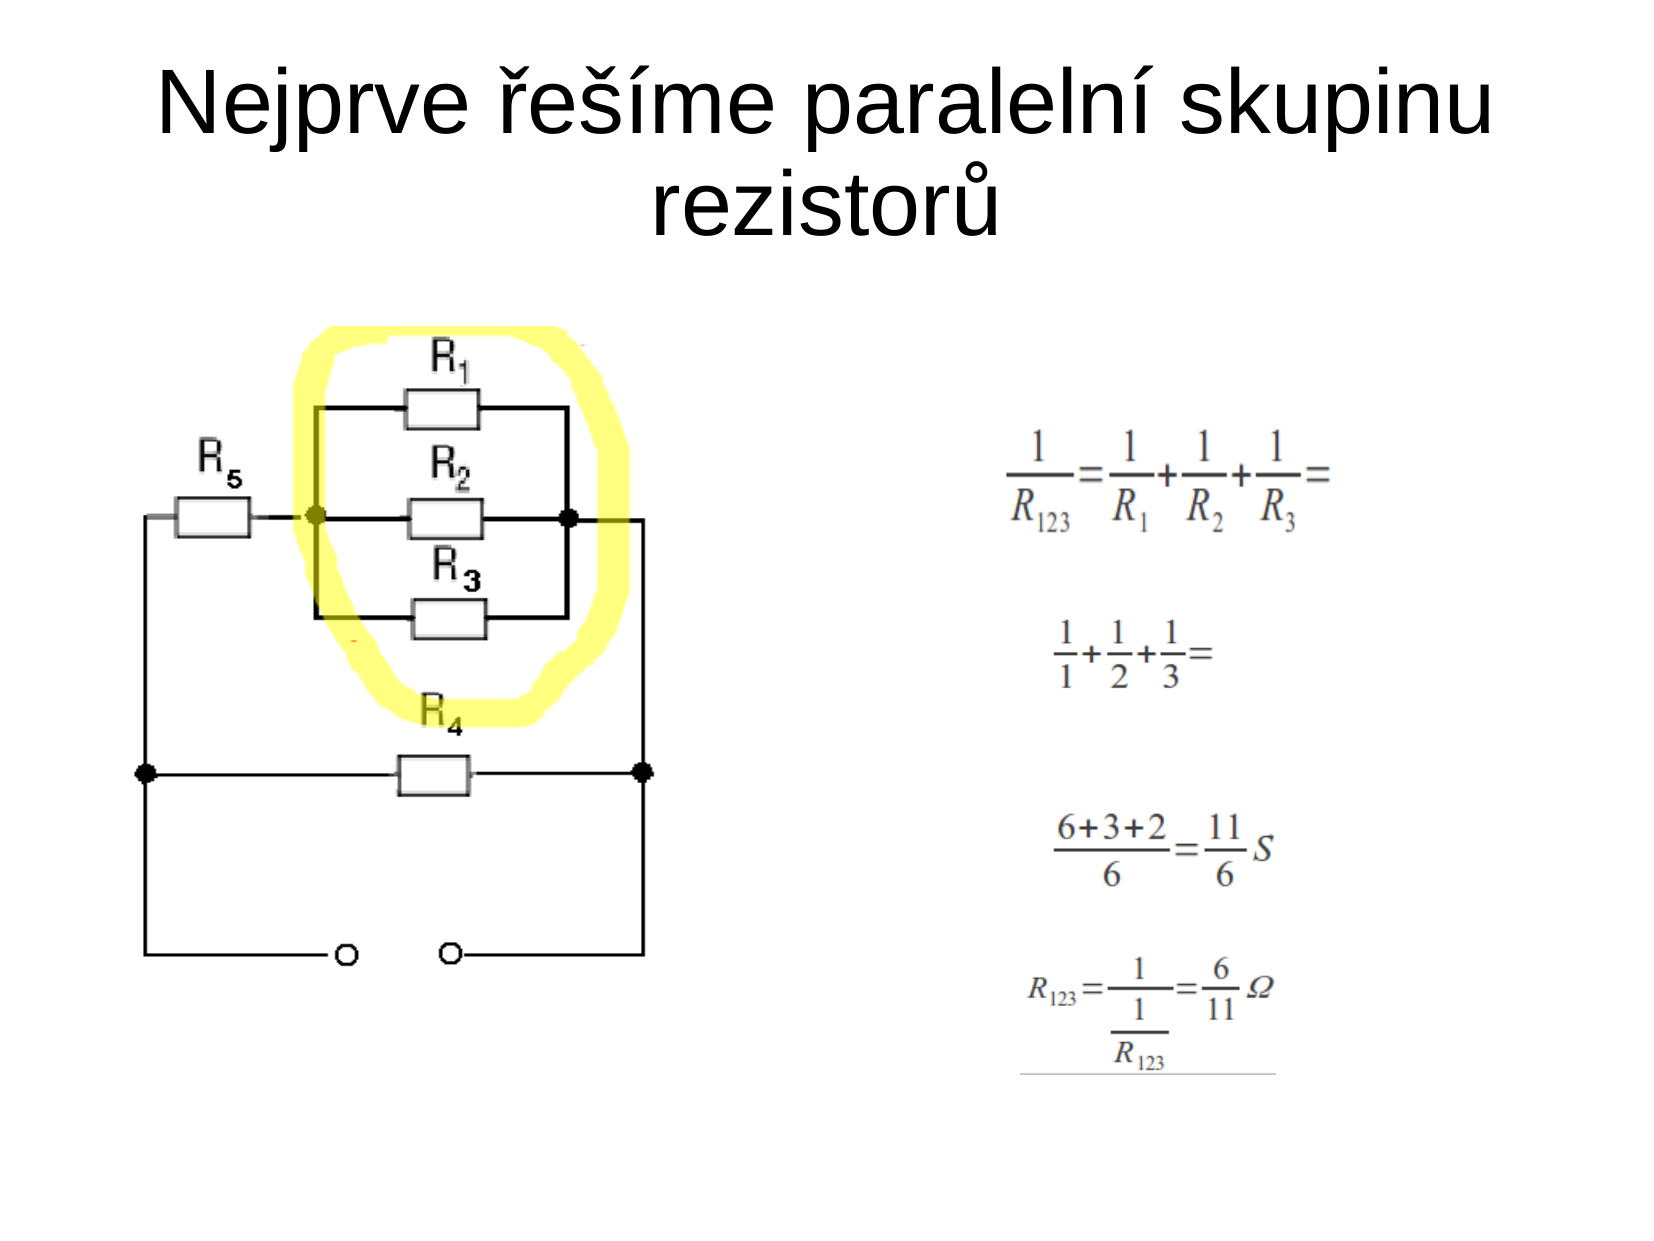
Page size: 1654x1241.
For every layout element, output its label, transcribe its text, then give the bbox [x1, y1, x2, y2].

picture [1051, 803, 1277, 896]
picture [108, 326, 674, 1010]
picture [1020, 951, 1276, 1075]
title Nejprve řešíme paralelní skupinu rezistorů [82, 49, 1571, 257]
picture [968, 379, 1335, 556]
picture [1051, 614, 1219, 697]
